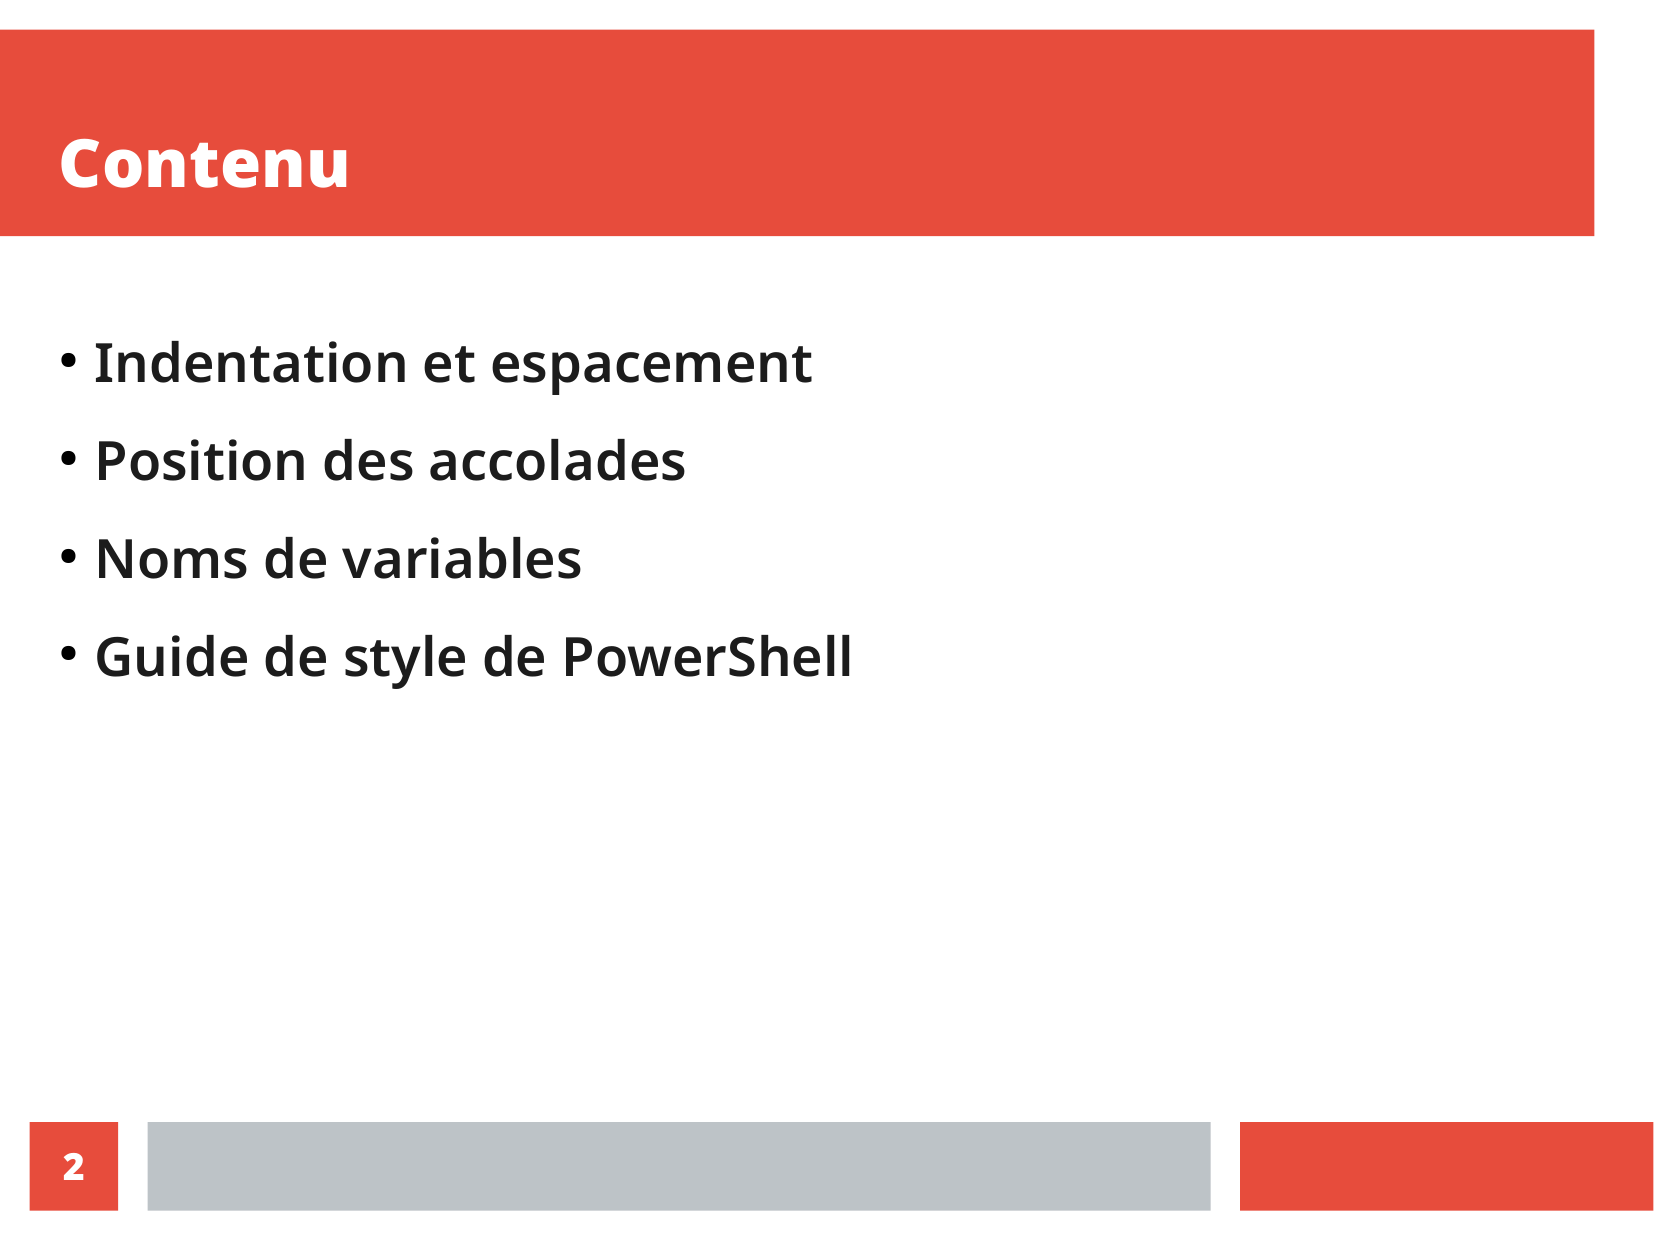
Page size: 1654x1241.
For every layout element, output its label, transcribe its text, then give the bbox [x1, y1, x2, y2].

title Contenu [59, 59, 1595, 207]
list Indentation et espacement Position des accolades Noms de variables Guide de style de PowerShell [59, 324, 1565, 1093]
